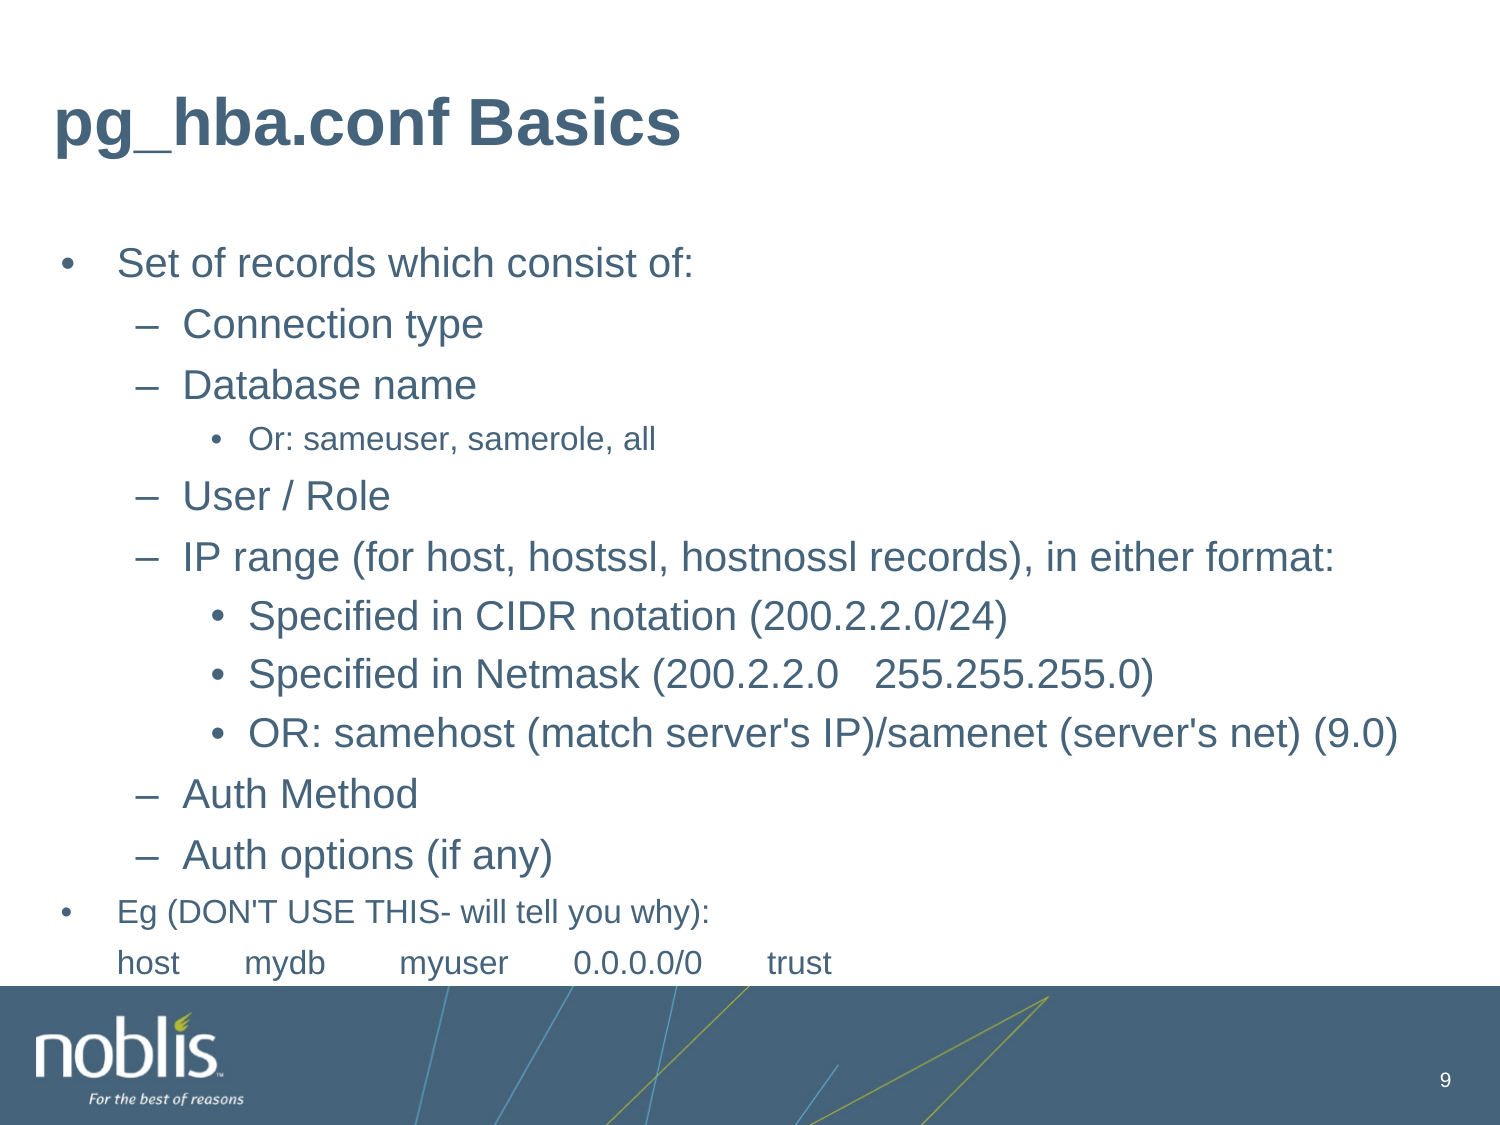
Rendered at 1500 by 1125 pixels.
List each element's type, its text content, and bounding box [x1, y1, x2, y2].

picture [0, 986, 1500, 1125]
title pg_hba.conf Basics [53, 38, 1438, 211]
list Set of records which consist of: Connection type Database name Or: sameuser, samerole, all User / Role IP range (for host, hostssl, hostnossl records), in either format: Specified in CIDR notation (200.2.2.0/24) Specified in Netmask (200.2.2.0 255.255.255.0) OR: samehost (match server's IP)/samenet (server's net) (9.0) Auth Method Auth options (if any) Eg (DON'T USE THIS- will tell you why): host mydb myuser 0.0.0.0/0 trust [60, 239, 1437, 983]
